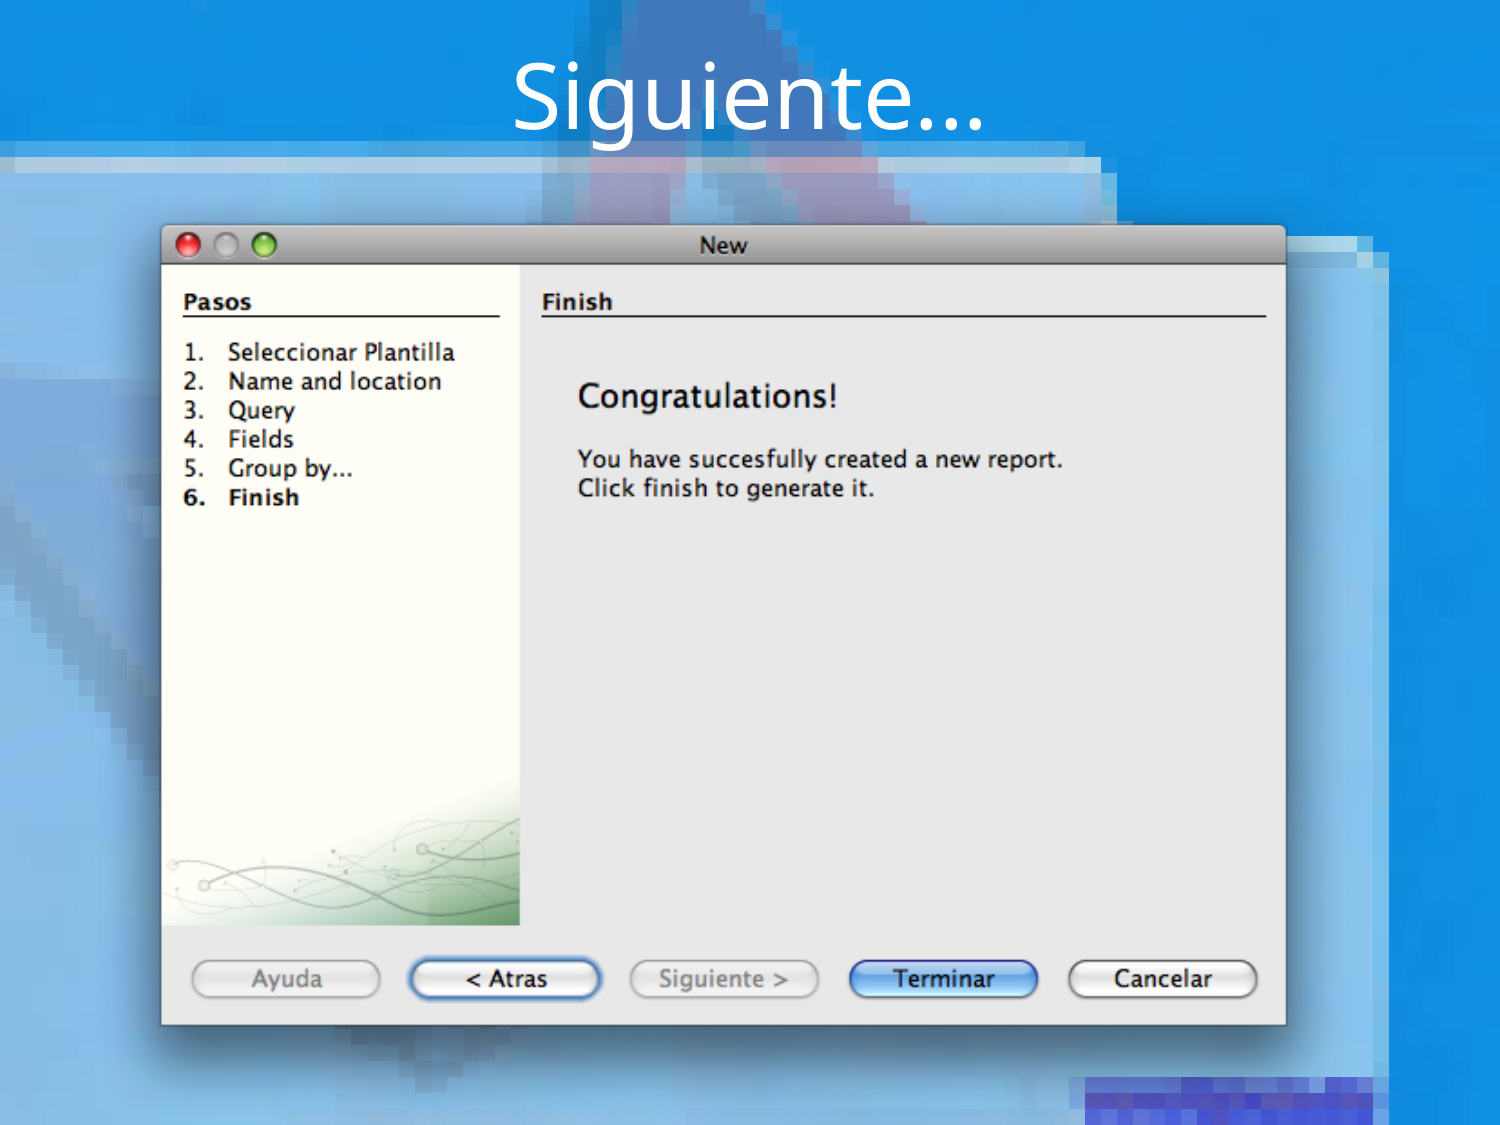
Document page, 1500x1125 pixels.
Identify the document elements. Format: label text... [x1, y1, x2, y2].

title Siguiente... [112, 0, 1388, 214]
picture [0, 0, 1500, 1125]
